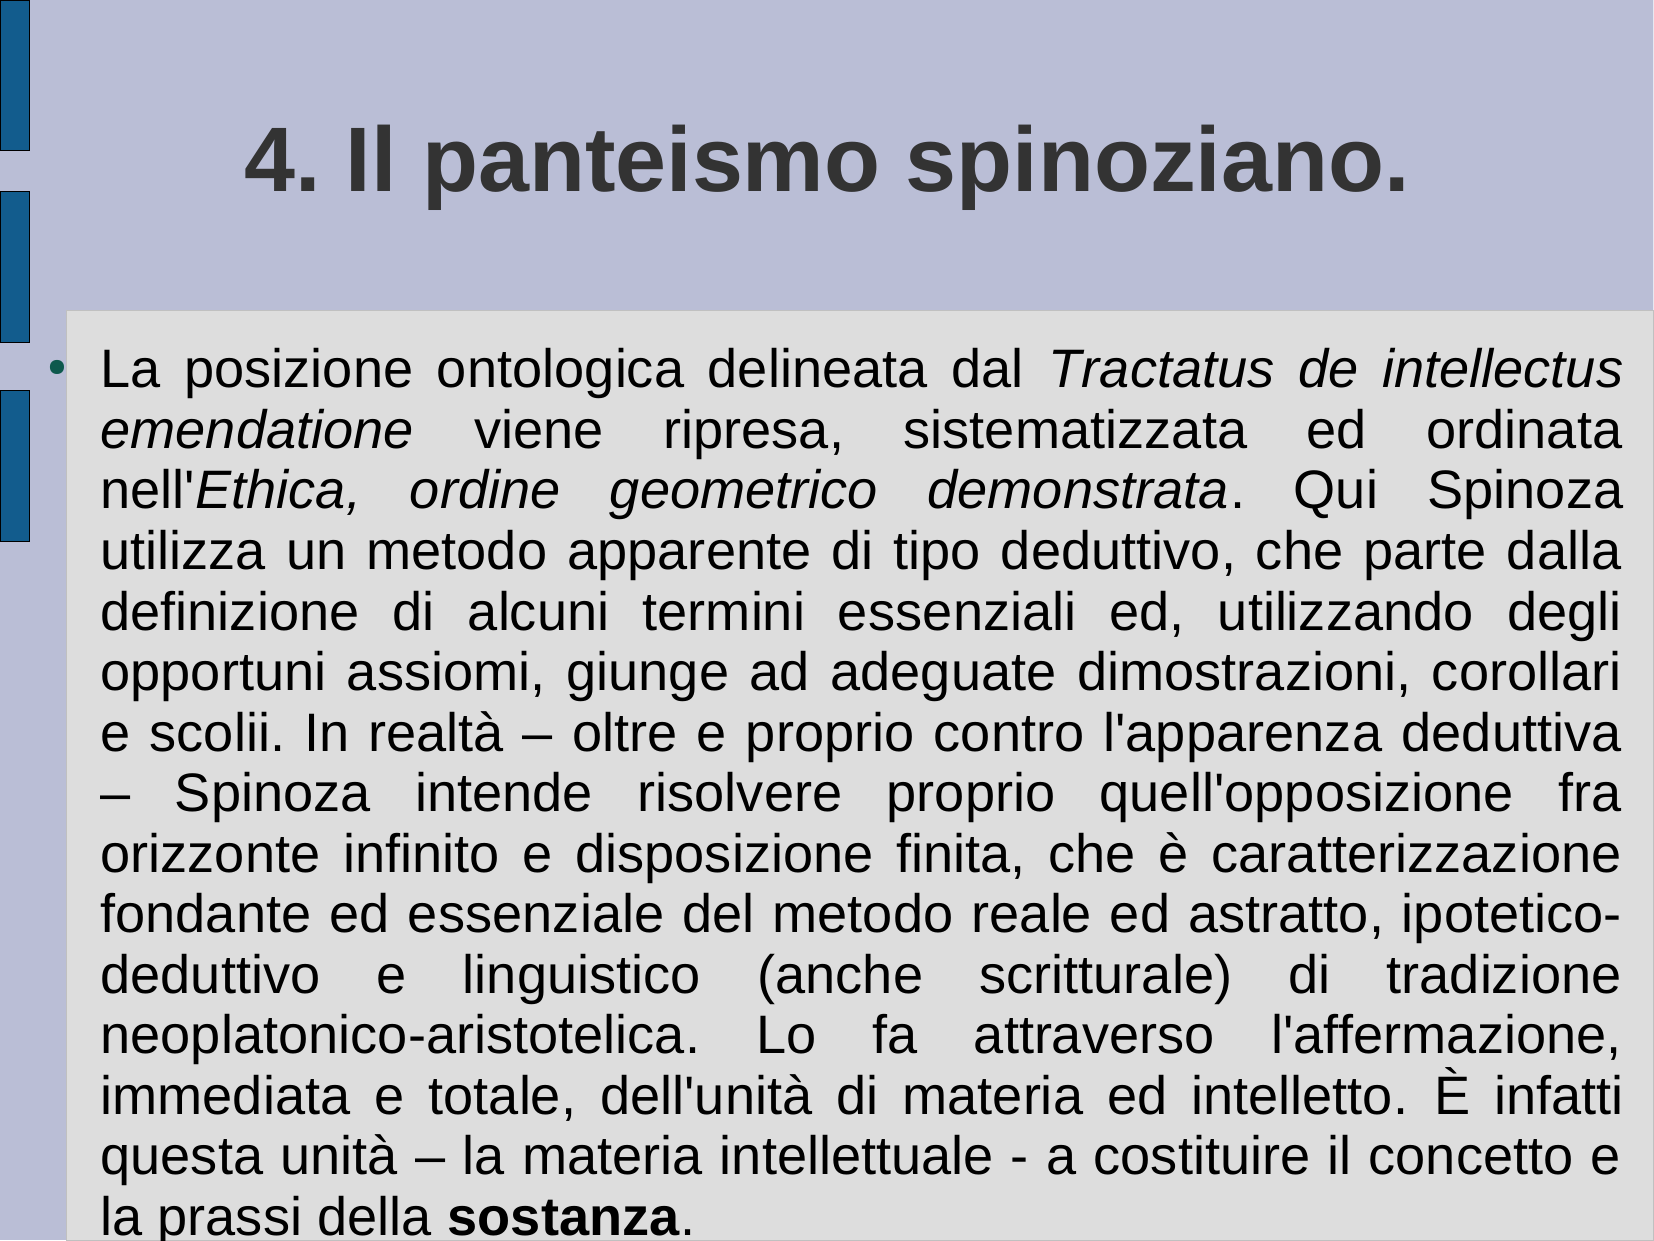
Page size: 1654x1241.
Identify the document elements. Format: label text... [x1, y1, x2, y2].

list La posizione ontologica delineata dal Tractatus de intellectus emendatione viene ripresa, sistematizzata ed ordinata nell'Ethica, ordine geometrico demonstrata. Qui Spinoza utilizza un metodo apparente di tipo deduttivo, che parte dalla definizione di alcuni termini essenziali ed, utilizzando degli opportuni assiomi, giunge ad adeguate dimostrazioni, corollari e scolii. In realtà – oltre e proprio contro l'apparenza deduttiva – Spinoza intende risolvere proprio quell'opposizione fra orizzonte infinito e disposizione finita, che è caratterizzazione fondante ed essenziale del metodo reale ed astratto, ipotetico-deduttivo e linguistico (anche scritturale) di tradizione neoplatonico-aristotelica. Lo fa attraverso l'affermazione, immediata e totale, dell'unità di materia ed intelletto. È infatti questa unità – la materia intellettuale - a costituire il concetto e la prassi della sostanza. [29, 338, 1625, 1229]
title 4. Il panteismo spinoziano. [121, 55, 1534, 263]
